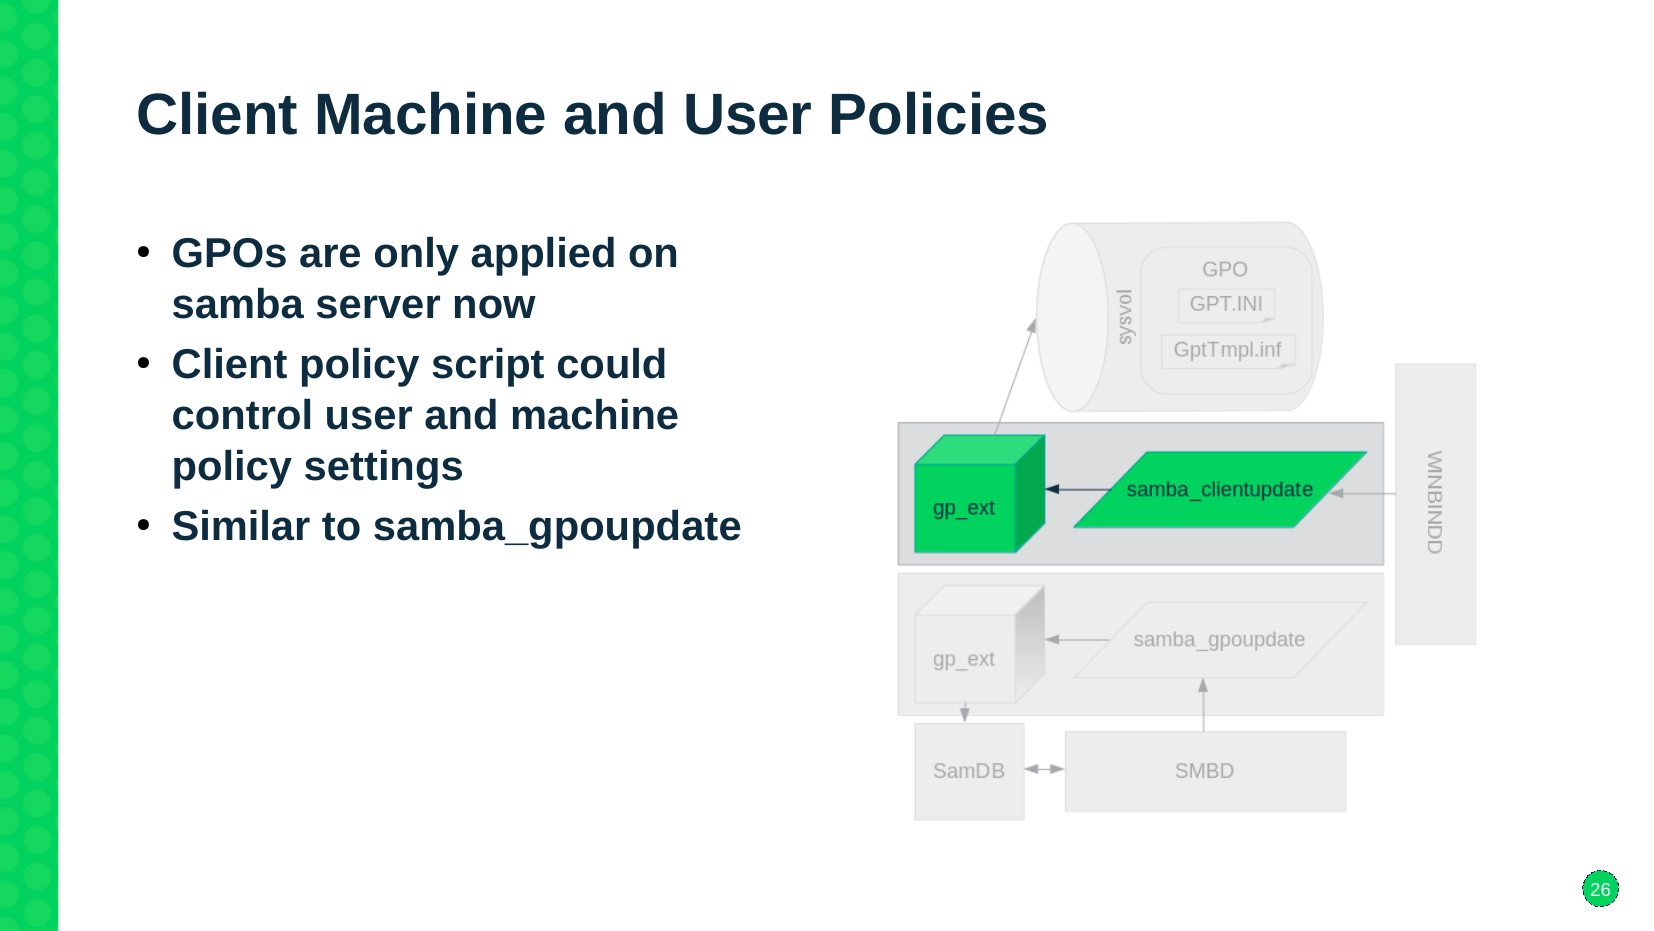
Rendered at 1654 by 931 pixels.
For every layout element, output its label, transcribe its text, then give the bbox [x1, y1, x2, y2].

list GPOs are only applied on samba server now Client policy script could control user and machine policy settings Similar to samba_gpoupdate [121, 217, 809, 825]
picture [883, 217, 1491, 825]
picture [0, 0, 76, 931]
title Client Machine and User Policies [121, 37, 1531, 193]
